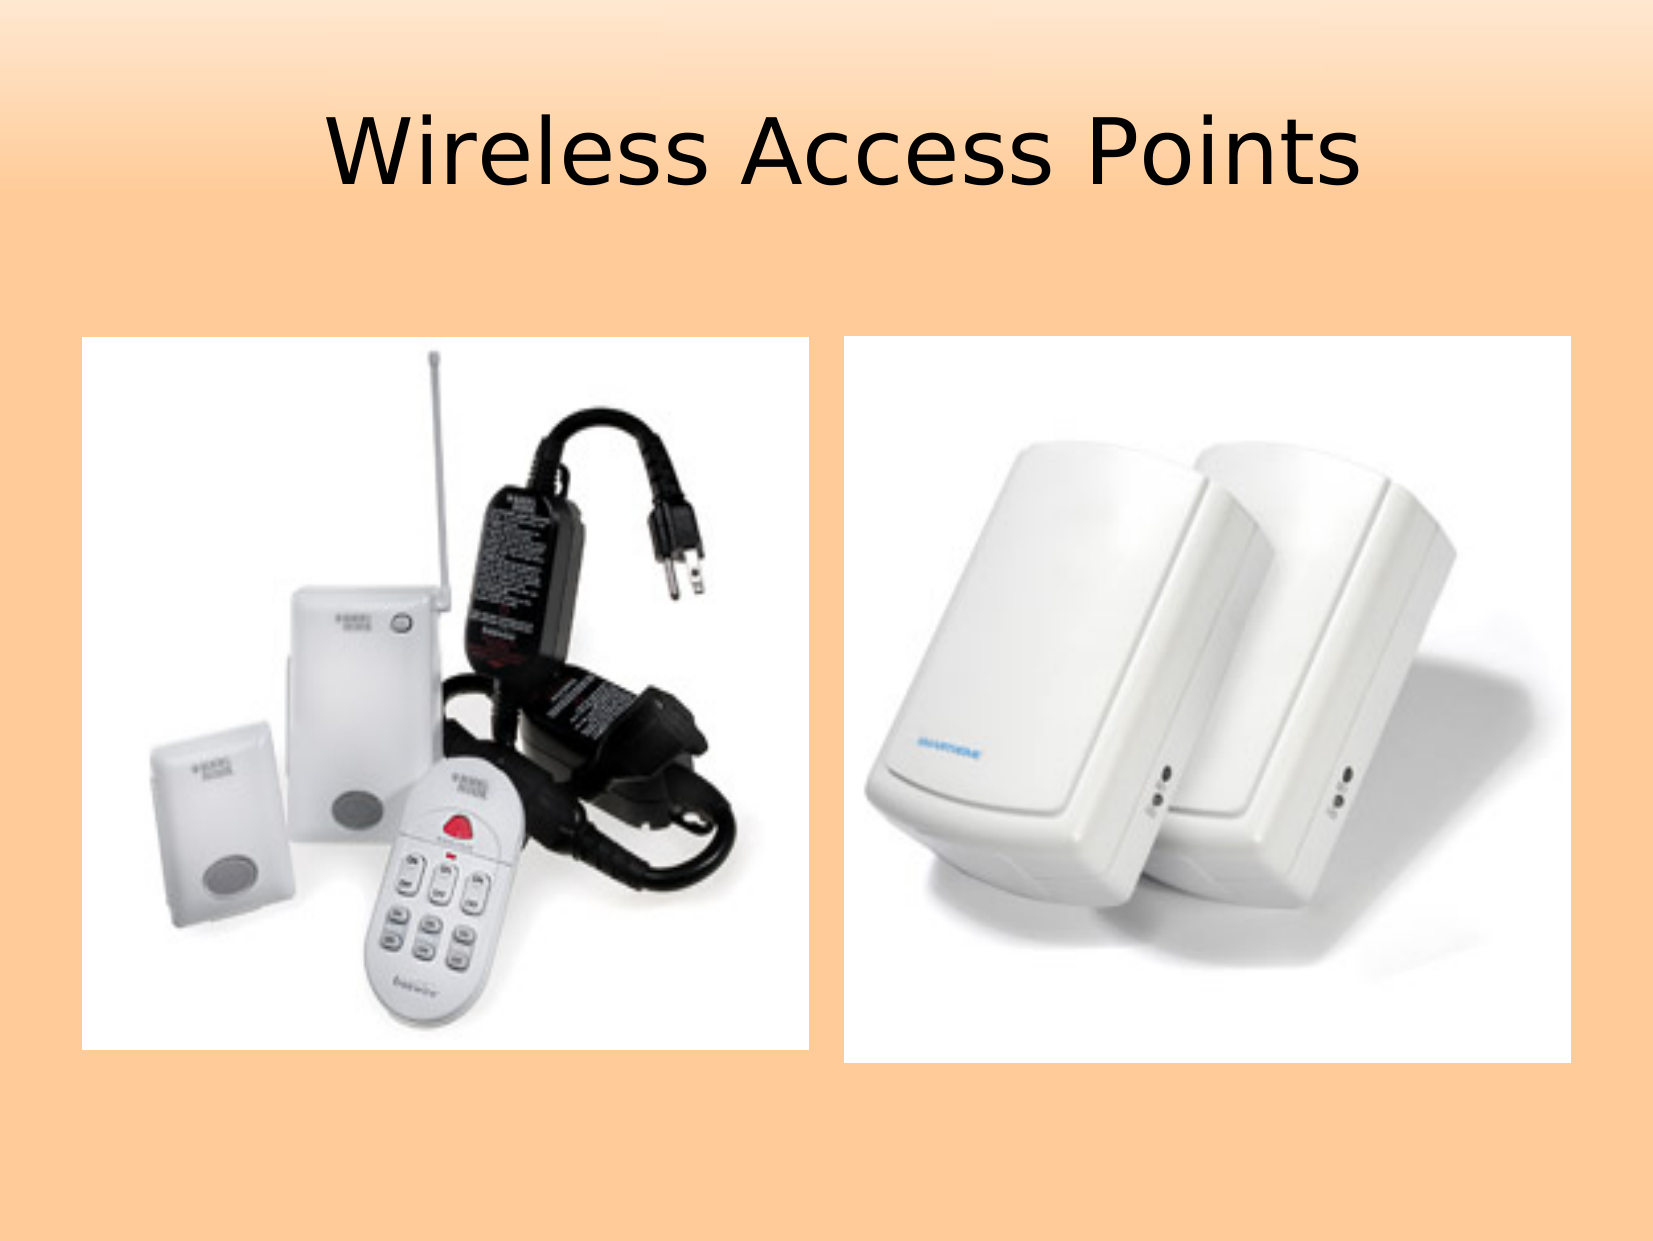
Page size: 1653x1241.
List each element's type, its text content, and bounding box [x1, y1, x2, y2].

title Wireless Access Points [82, 49, 1571, 257]
picture [844, 336, 1571, 1063]
picture [0, 0, 1653, 188]
picture [82, 337, 809, 1051]
